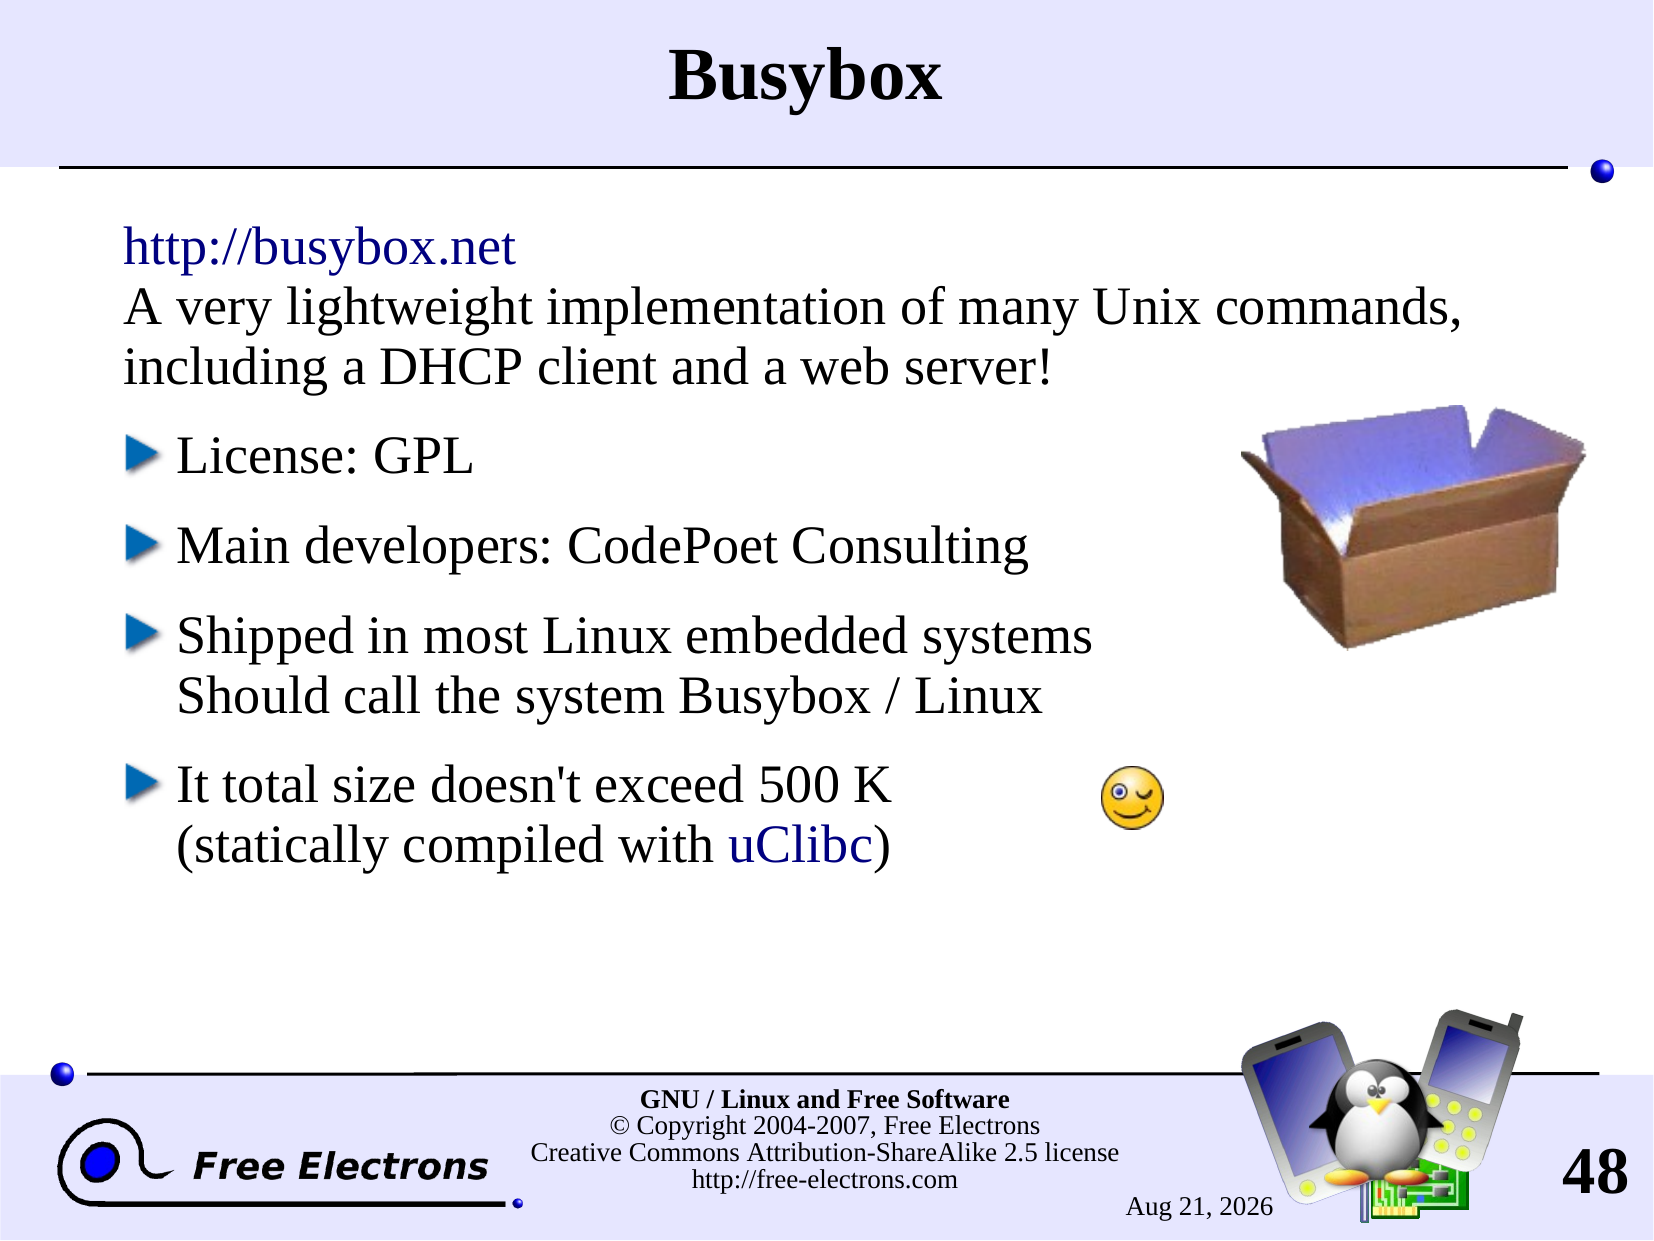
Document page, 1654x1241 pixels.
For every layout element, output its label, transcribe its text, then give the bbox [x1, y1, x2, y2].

picture [1241, 405, 1589, 651]
title Busybox [60, 25, 1551, 124]
picture [1231, 1007, 1538, 1241]
picture [50, 1107, 527, 1216]
picture [1101, 766, 1164, 830]
list http://busybox.net A very lightweight implementation of many Unix commands, including a DHCP client and a web server! License: GPL Main developers: CodePoet Consulting Shipped in most Linux embedded systems Should call the system Busybox / Linux It total size doesn't exceed 500 K (statically compiled with uClibc) [105, 216, 1518, 1066]
